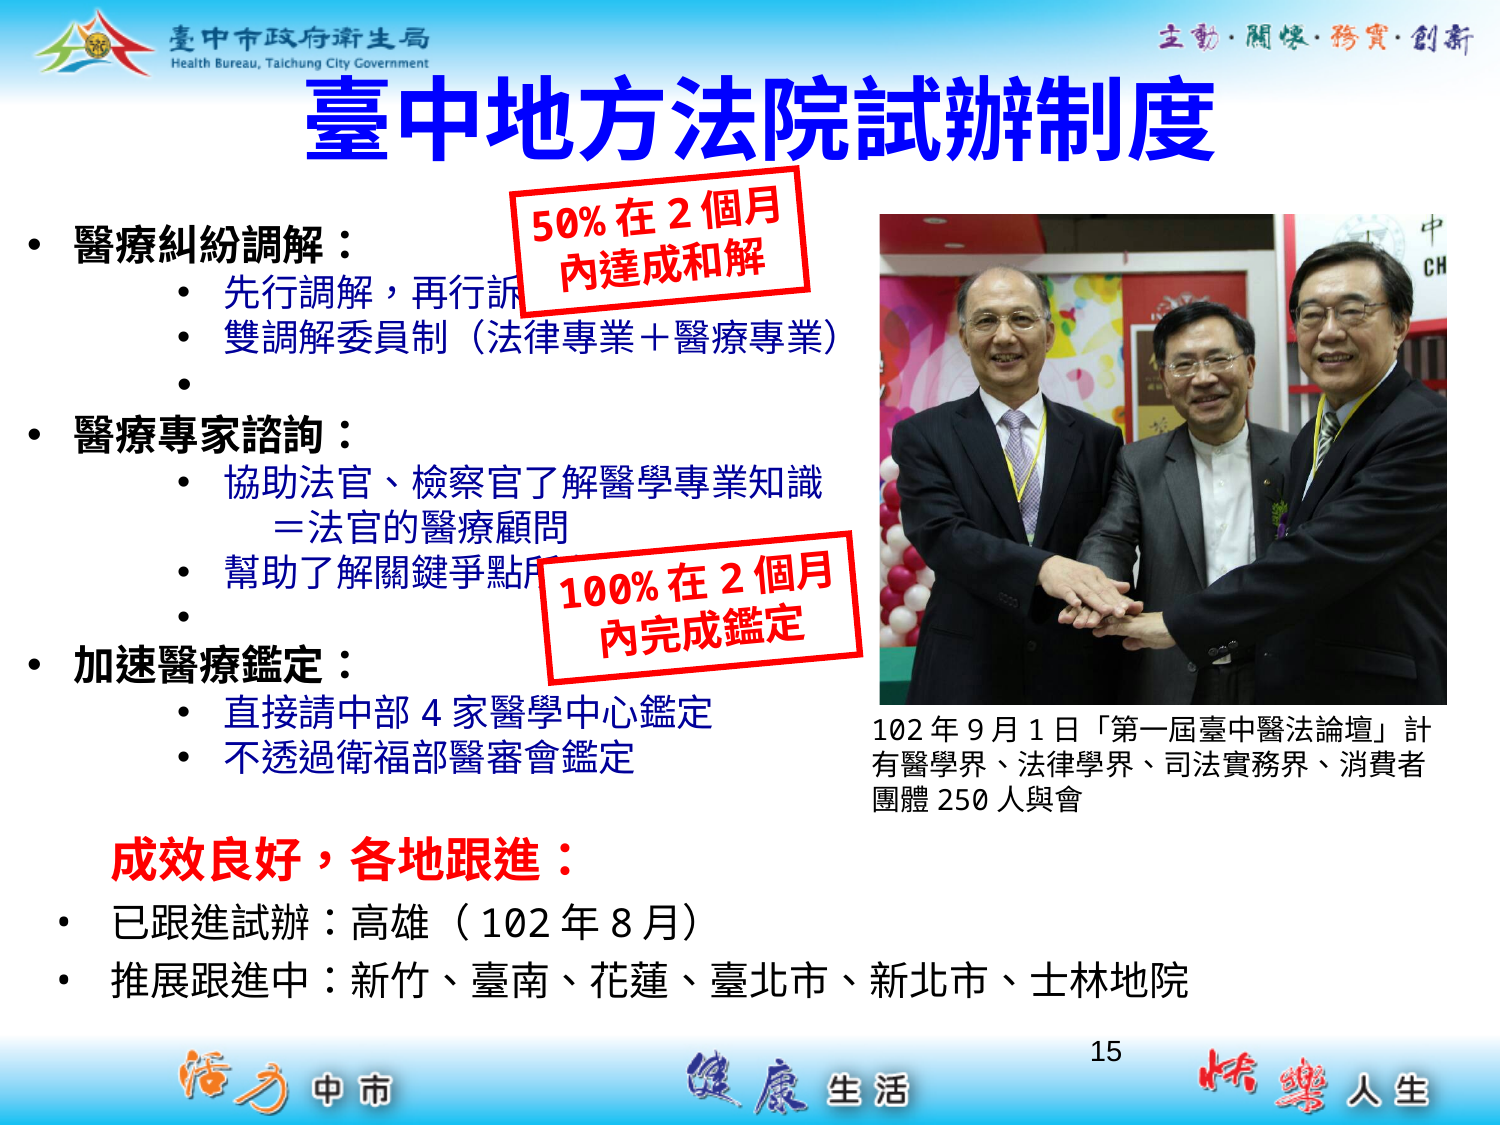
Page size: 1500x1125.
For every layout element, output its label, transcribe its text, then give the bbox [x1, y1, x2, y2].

list 成效良好，各地跟進： 已跟進試辦：高雄（102年8月） 推展跟進中：新竹、臺南、花蓮、臺北市、新北市、士林地院 [41, 822, 1392, 1012]
text_box 102年9月1日「第一屆臺中醫法論壇」計有醫學界、法律學界、司法實務界、消費者團體250人與會 [856, 704, 1459, 824]
text_box 醫療糾紛調解： 先行調解，再行訴訟 雙調解委員制（法律專業＋醫療專業） 醫療專家諮詢： 協助法官、檢察官了解醫學專業知識 ＝法官的醫療顧問 幫助了解關鍵爭點所在 加速醫療鑑定： 直接請中部4家醫學中心鑑定 不透過衛福部醫審會鑑定 [11, 211, 1436, 787]
title 臺中地方法院試辦制度 [85, 54, 1436, 211]
text_box 100%在2個月 內完成鑑定 [562, 535, 838, 681]
text_box 50%在2個月 內達成和解 [532, 170, 788, 314]
text_box [1074, 1024, 1426, 1103]
picture [879, 214, 1447, 704]
